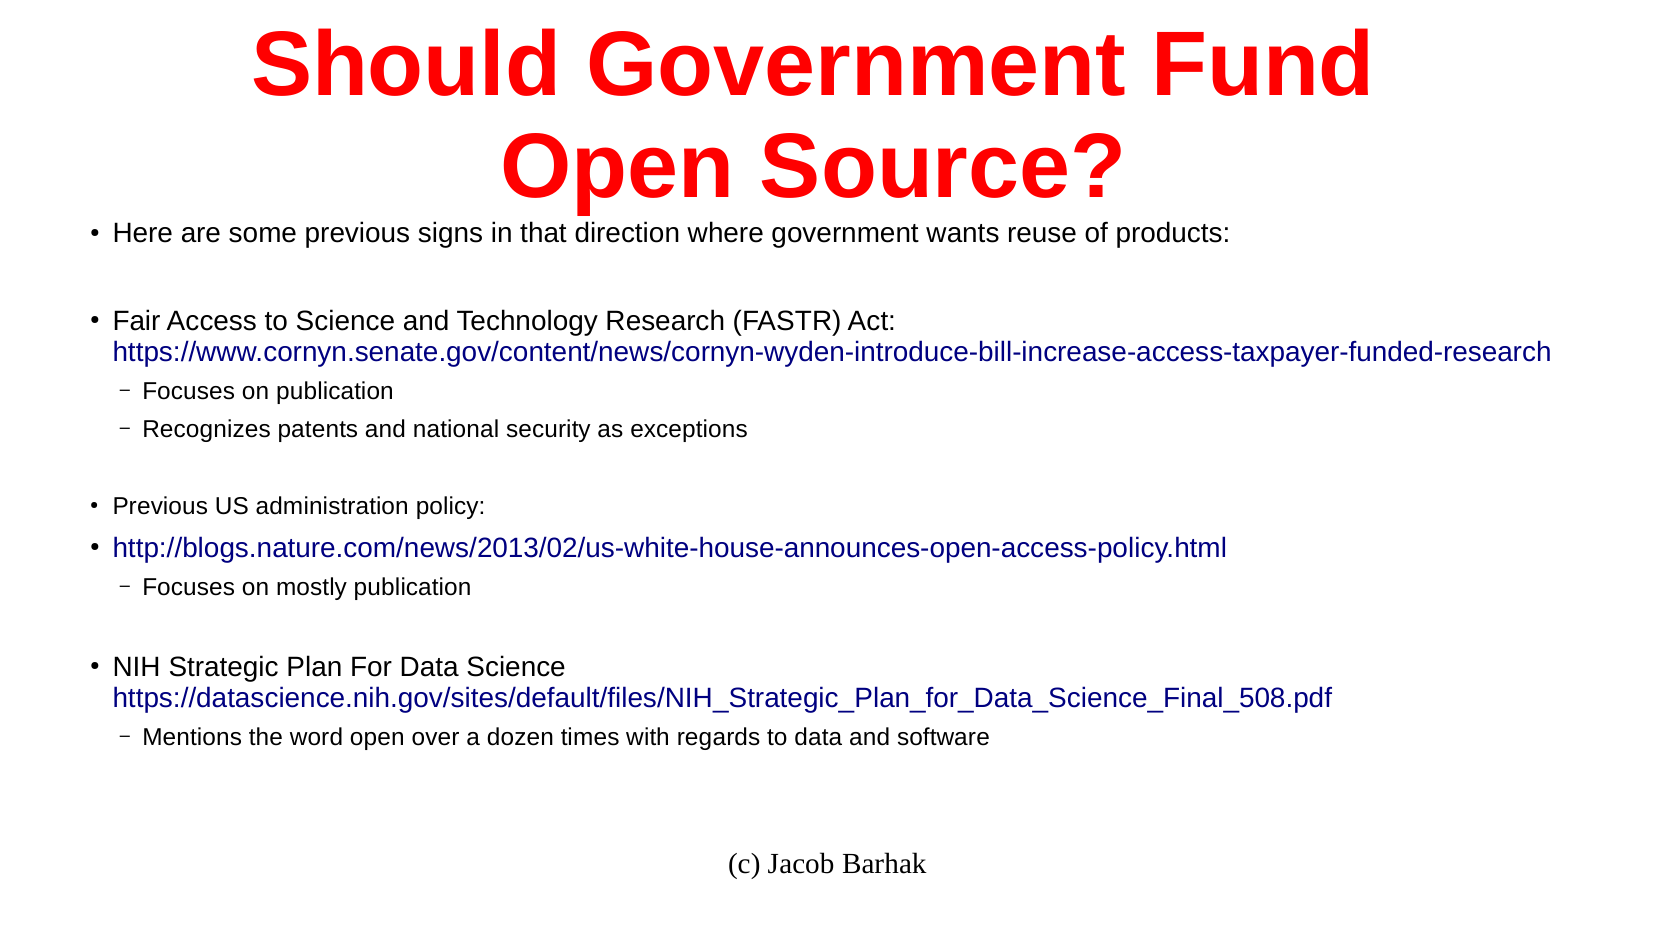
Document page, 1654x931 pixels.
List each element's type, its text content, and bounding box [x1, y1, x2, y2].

list Here are some previous signs in that direction where government wants reuse of products: Fair Access to Science and Technology Research (FASTR) Act: https://www.cornyn.senate.gov/content/news/cornyn-wyden-introduce-bill-increase-access-taxpayer-funded-research Focuses on publication Recognizes patents and national security as exceptions Previous US administration policy: http://blogs.nature.com/news/2013/02/us-white-house-announces-open-access-policy.html Focuses on mostly publication NIH Strategic Plan For Data Science https://datascience.nih.gov/sites/default/files/NIH_Strategic_Plan_for_Data_Science_Final_508.pdf Mentions the word open over a dozen times with regards to data and software [82, 217, 1571, 758]
title Should Government Fund Open Source? [82, 12, 1571, 217]
